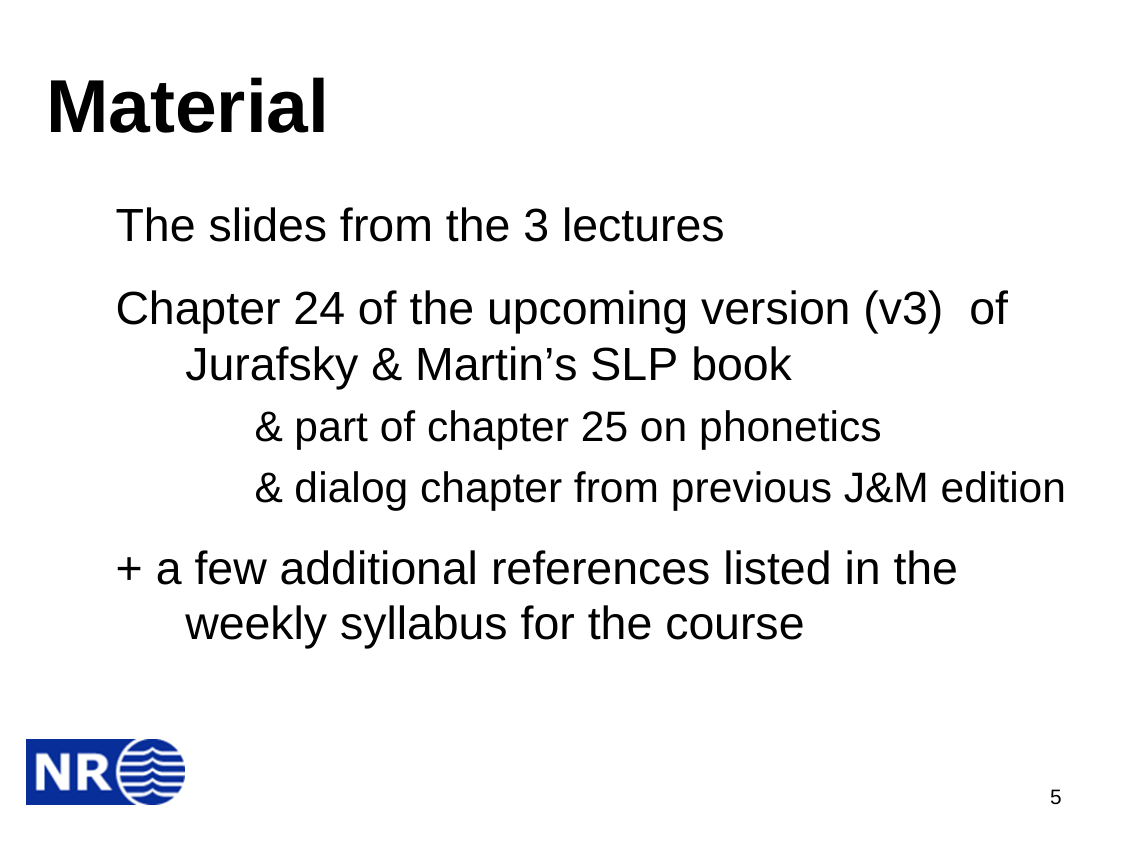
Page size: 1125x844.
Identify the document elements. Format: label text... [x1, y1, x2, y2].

list The slides from the 3 lectures Chapter 24 of the upcoming version (v3) of Jurafsky & Martin’s SLP book & part of chapter 25 on phonetics & dialog chapter from previous J&M edition + a few additional references listed in the weekly syllabus for the course [30, 187, 1095, 694]
text_box [1035, 776, 1095, 812]
title Material [30, 32, 1095, 157]
